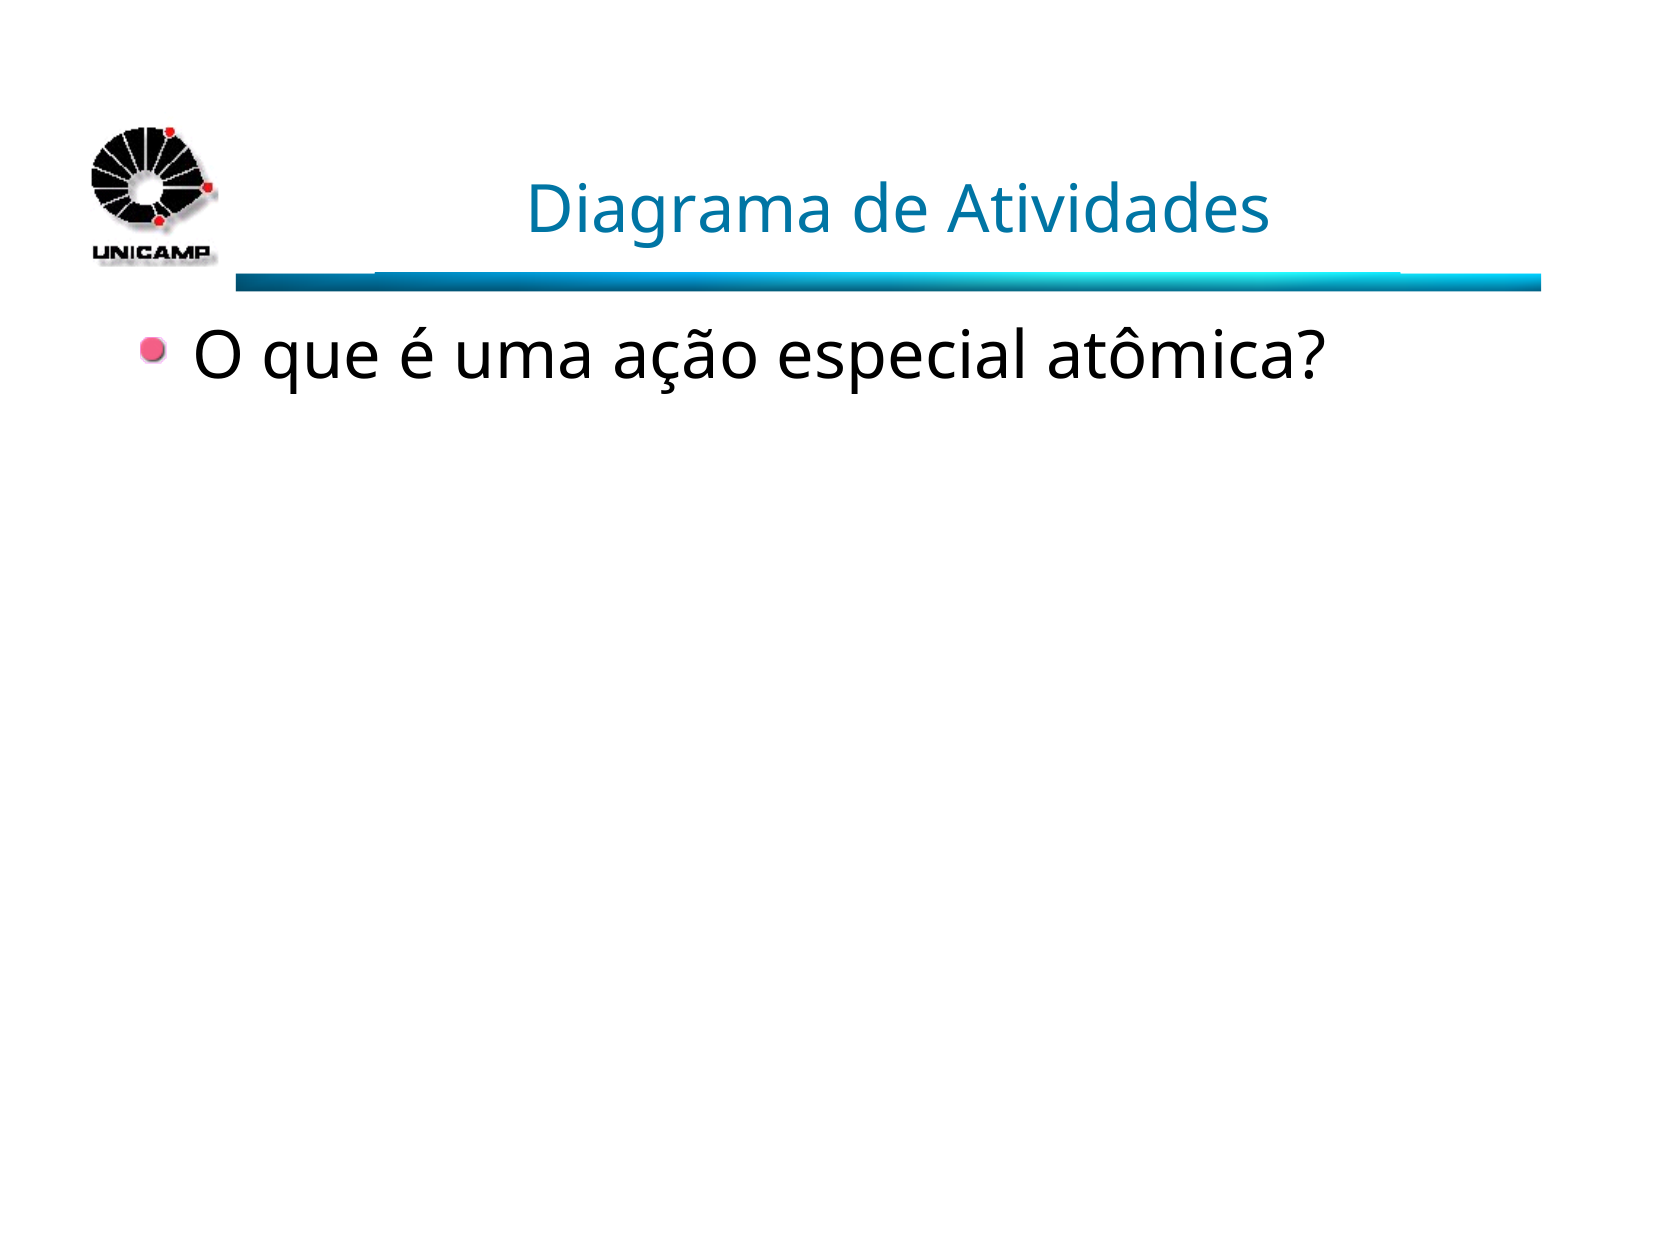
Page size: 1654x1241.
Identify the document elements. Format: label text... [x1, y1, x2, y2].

picture [125, 272, 1654, 295]
title Diagrama de Atividades [264, 42, 1534, 250]
list O que é uma ação especial atômica? [121, 309, 1534, 1182]
